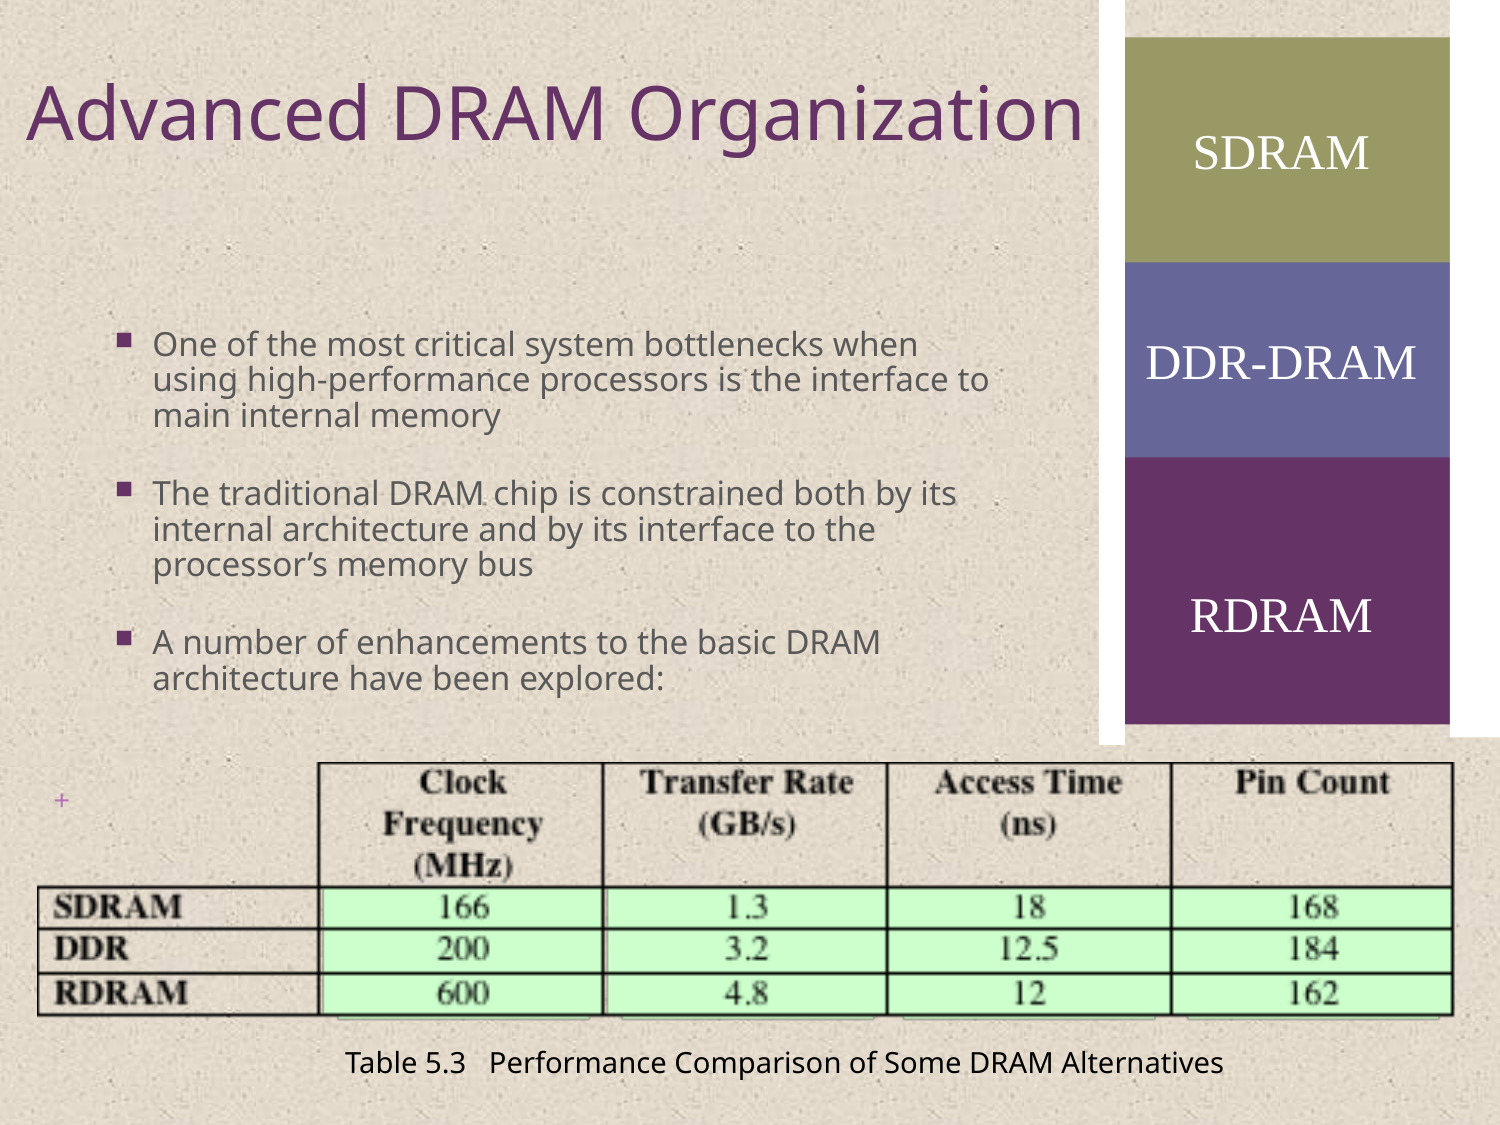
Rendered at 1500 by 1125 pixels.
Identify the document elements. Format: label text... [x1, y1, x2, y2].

title Advanced DRAM Organization [0, 0, 1098, 163]
text_box [1449, 0, 1500, 738]
text_box DDR-DRAM [1125, 262, 1449, 458]
picture [1125, 0, 1449, 37]
text_box Table 5.3 Performance Comparison of Some DRAM Alternatives [330, 1037, 1248, 1088]
text_box RDRAM [1125, 574, 1449, 710]
picture [0, 163, 1500, 1125]
text_box SDRAM [1125, 112, 1449, 248]
list One of the most critical system bottlenecks when using high-performance processors is the interface to main internal memory The traditional DRAM chip is constrained both by its internal architecture and by its interface to the processor’s memory bus A number of enhancements to the basic DRAM architecture have been explored: [99, 275, 1025, 750]
text_box [1098, 0, 1125, 745]
